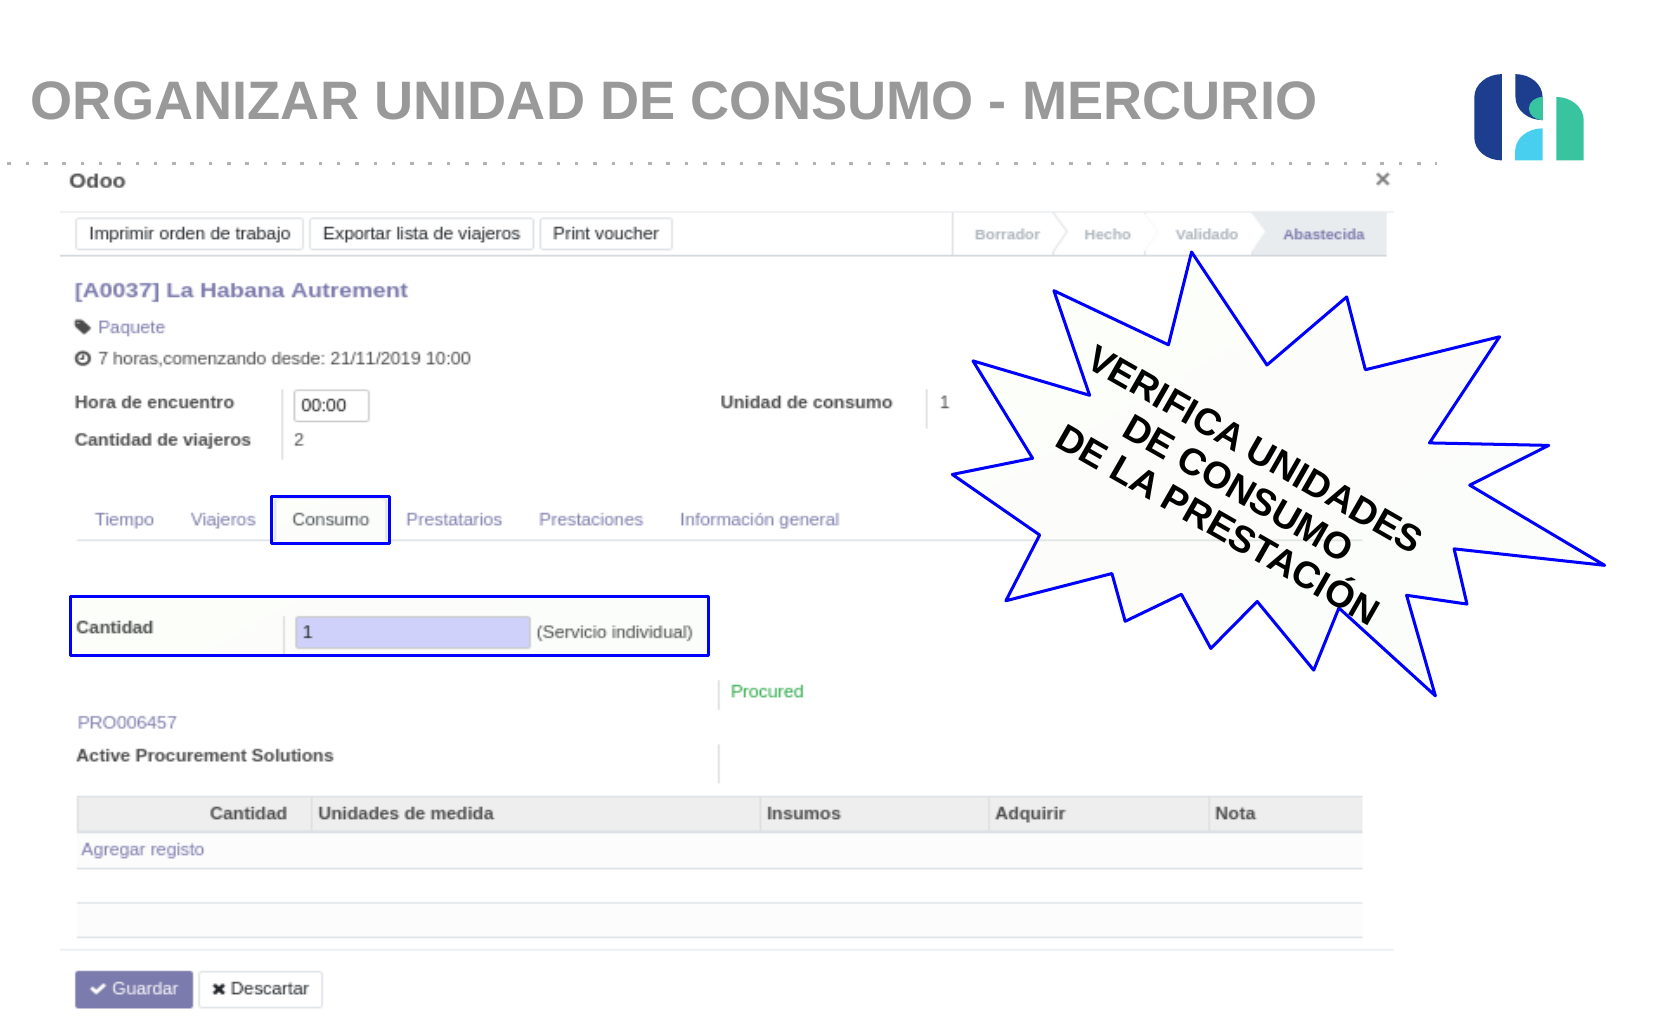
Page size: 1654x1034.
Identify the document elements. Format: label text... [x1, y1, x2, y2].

picture [60, 163, 1394, 1015]
text_box VERIFICA UNIDADES DE CONSUMO DE LA PRESTACIÓN [952, 251, 1605, 696]
picture [1474, 74, 1584, 161]
text_box [271, 496, 390, 544]
text_box [70, 596, 709, 656]
text_box ORGANIZAR UNIDAD DE CONSUMO - MERCURIO [30, 59, 1335, 142]
